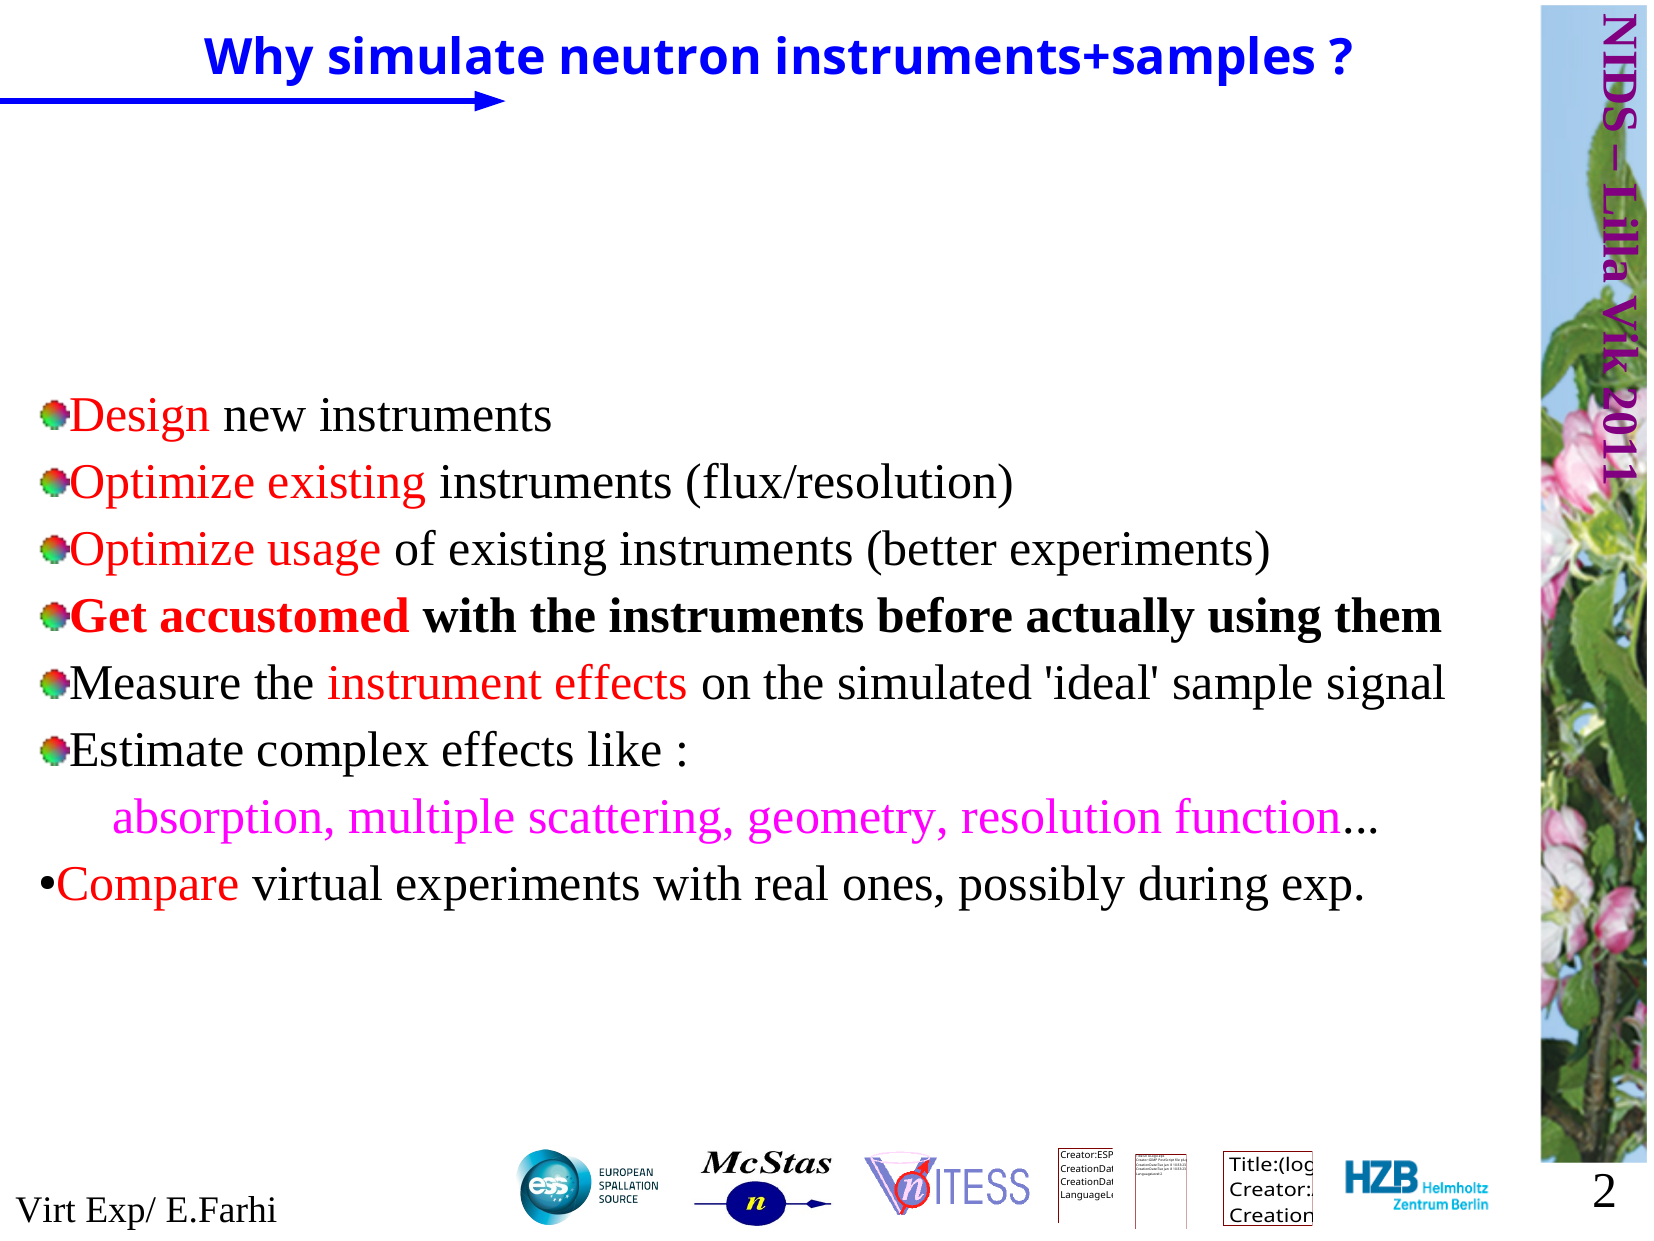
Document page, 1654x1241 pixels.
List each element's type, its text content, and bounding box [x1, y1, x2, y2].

picture [529, 1164, 573, 1209]
picture [1542, 6, 1646, 1162]
text_box Design new instruments Optimize existing instruments (flux/resolution) Optimize usage of existing instruments (better experiments) Get accustomed with the instruments before actually using them Measure the instrument effects on the simulated 'ideal' sample signal Estimate complex effects like : absorption, multiple scattering, geometry, resolution function... Compare virtual experiments with real ones, possibly during exp. [38, 319, 1638, 964]
picture [858, 1145, 1037, 1221]
picture [1323, 1145, 1526, 1221]
picture [516, 1149, 658, 1225]
text_box Why simulate neutron instruments+samples ? [204, 21, 1298, 91]
picture [692, 1150, 834, 1226]
